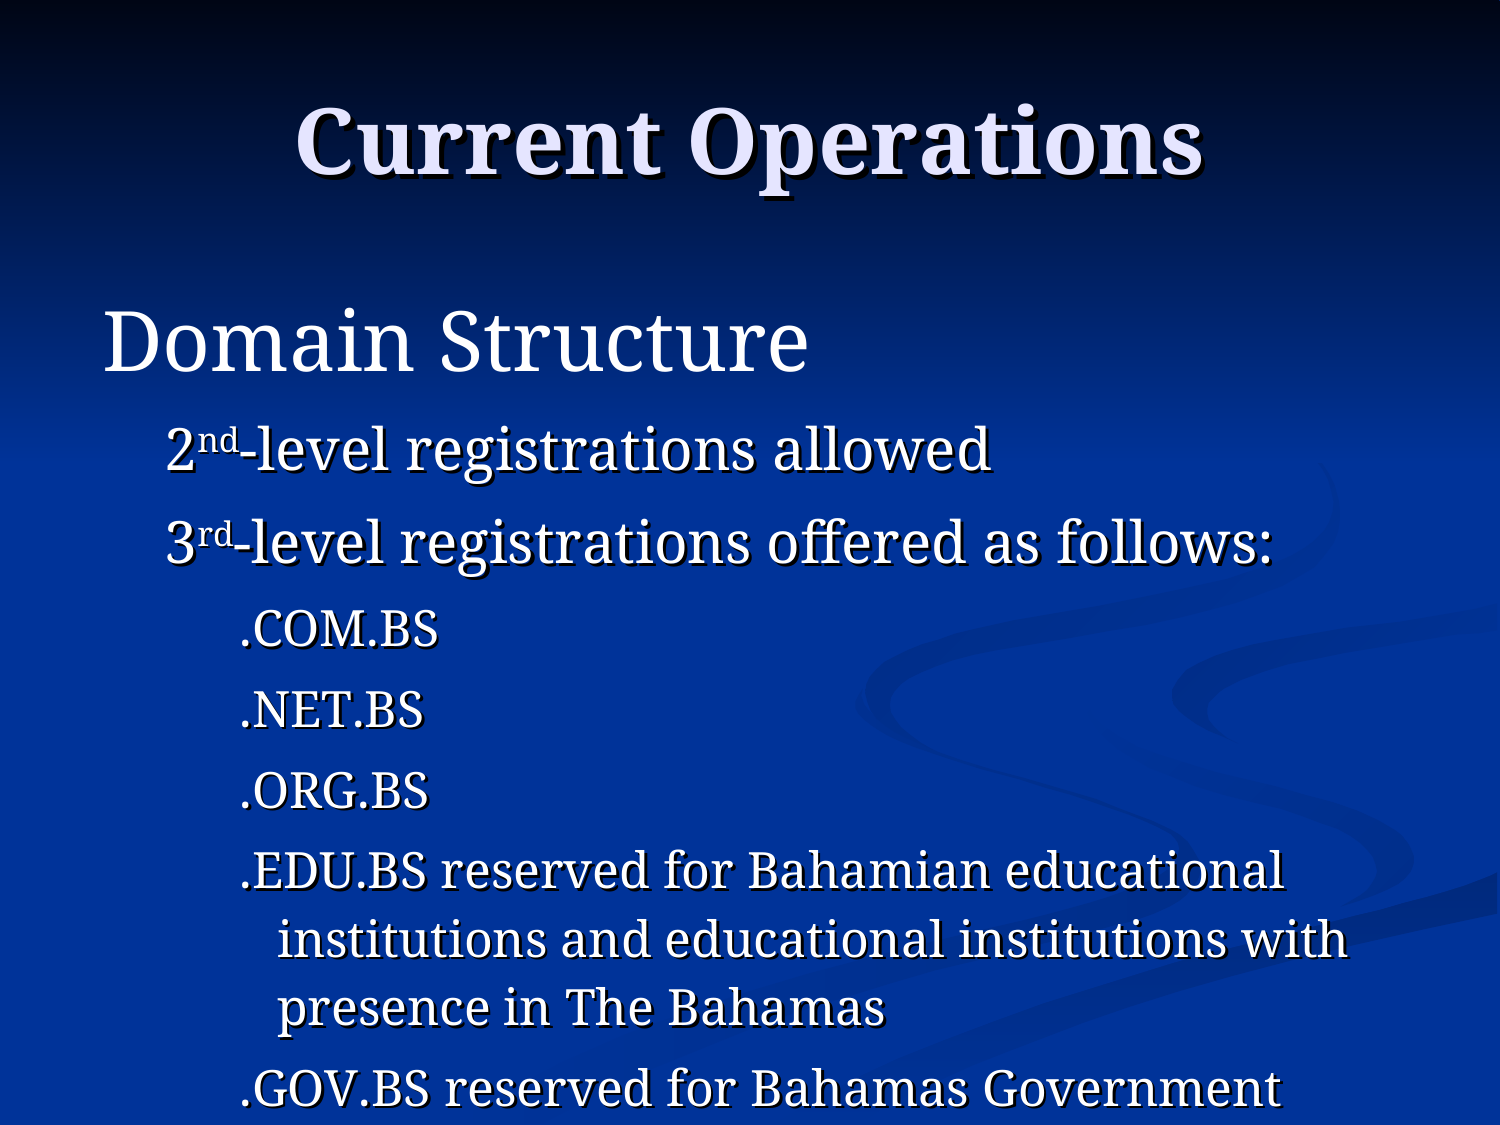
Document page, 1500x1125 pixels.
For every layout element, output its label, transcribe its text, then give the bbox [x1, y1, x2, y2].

title Current Operations [75, 45, 1426, 233]
text_box Domain Structure [87, 274, 1426, 404]
list 2nd-level registrations allowed 3rd-level registrations offered as follows: .COM.BS .NET.BS .ORG.BS .EDU.BS reserved for Bahamian educational institutions and educational institutions with presence in The Bahamas .GOV.BS reserved for Bahamas Government ministries and agencies. [75, 399, 1426, 1113]
